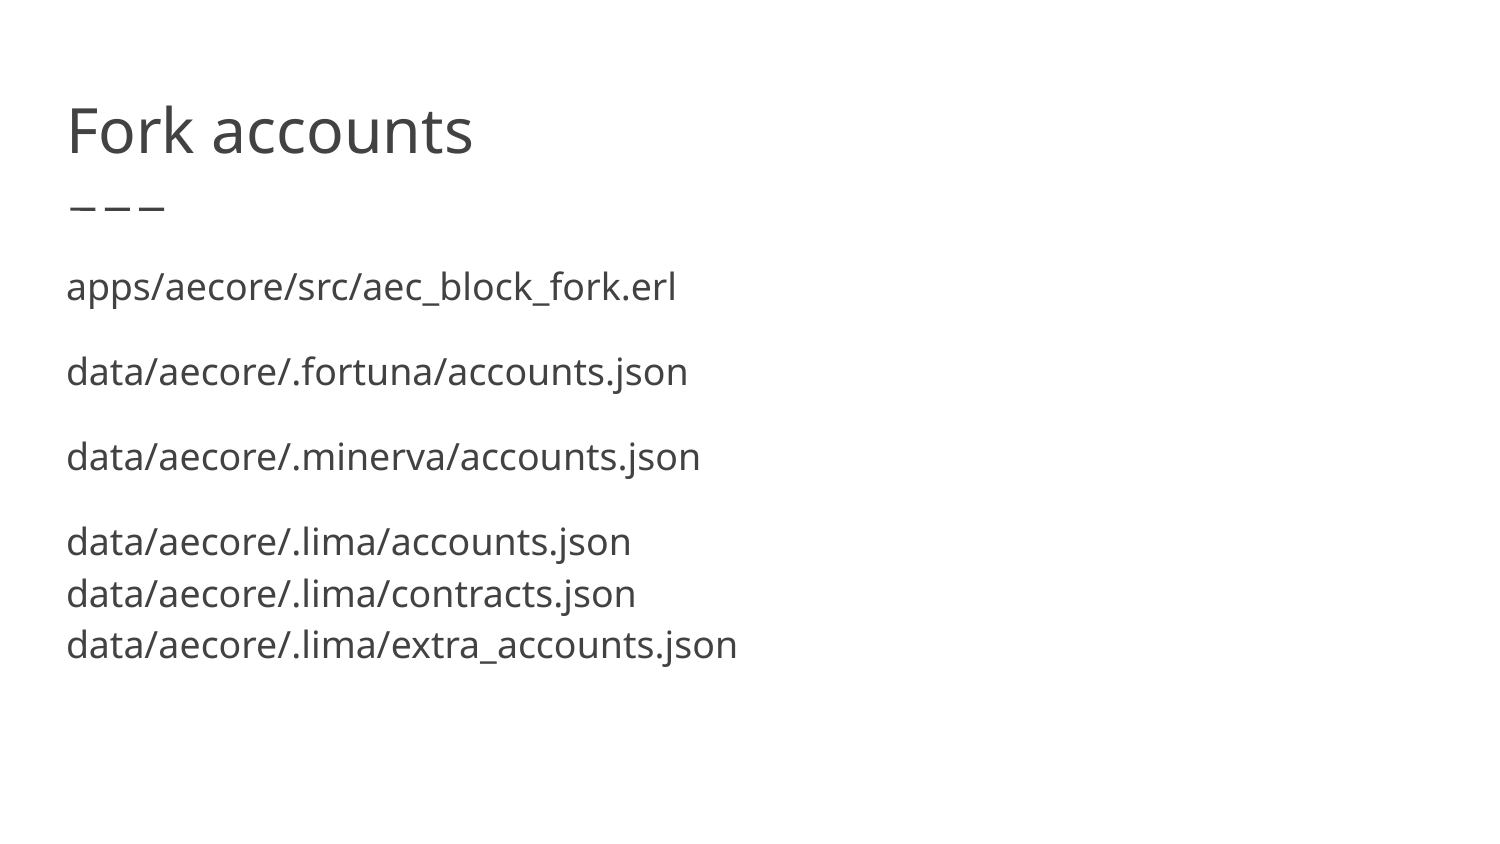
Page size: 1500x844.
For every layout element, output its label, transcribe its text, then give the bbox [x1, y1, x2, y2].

title Fork accounts [51, 61, 1449, 182]
list apps/aecore/src/aec_block_fork.erl data/aecore/.fortuna/accounts.json data/aecore/.minerva/accounts.json data/aecore/.lima/accounts.json data/aecore/.lima/contracts.json data/aecore/.lima/extra_accounts.json [51, 240, 1449, 677]
